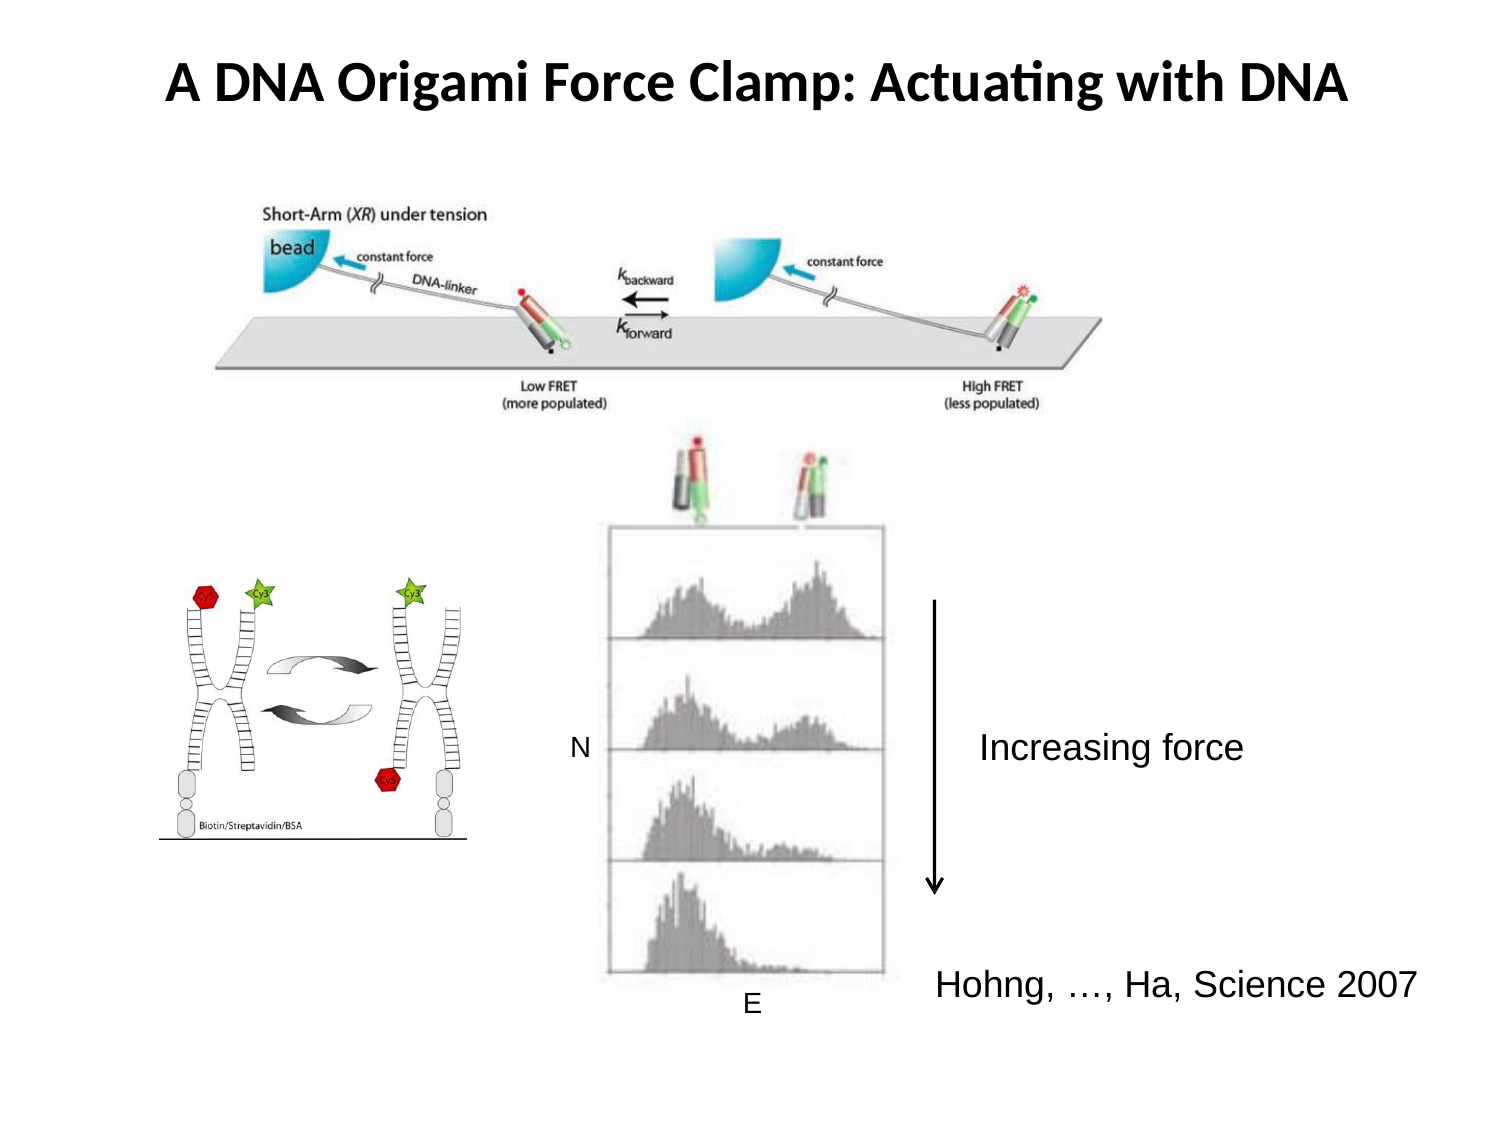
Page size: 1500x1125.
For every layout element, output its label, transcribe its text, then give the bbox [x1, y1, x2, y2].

title A DNA Origami Force Clamp: Actuating with DNA [31, 27, 1469, 152]
picture [159, 577, 467, 840]
text_box N [568, 726, 594, 766]
text_box Increasing force [977, 721, 1249, 771]
text_box Hohng, …, Ha, Science 2007 [932, 958, 1423, 1008]
picture [211, 200, 1137, 1001]
text_box E [740, 982, 765, 1022]
text_box [925, 599, 944, 895]
